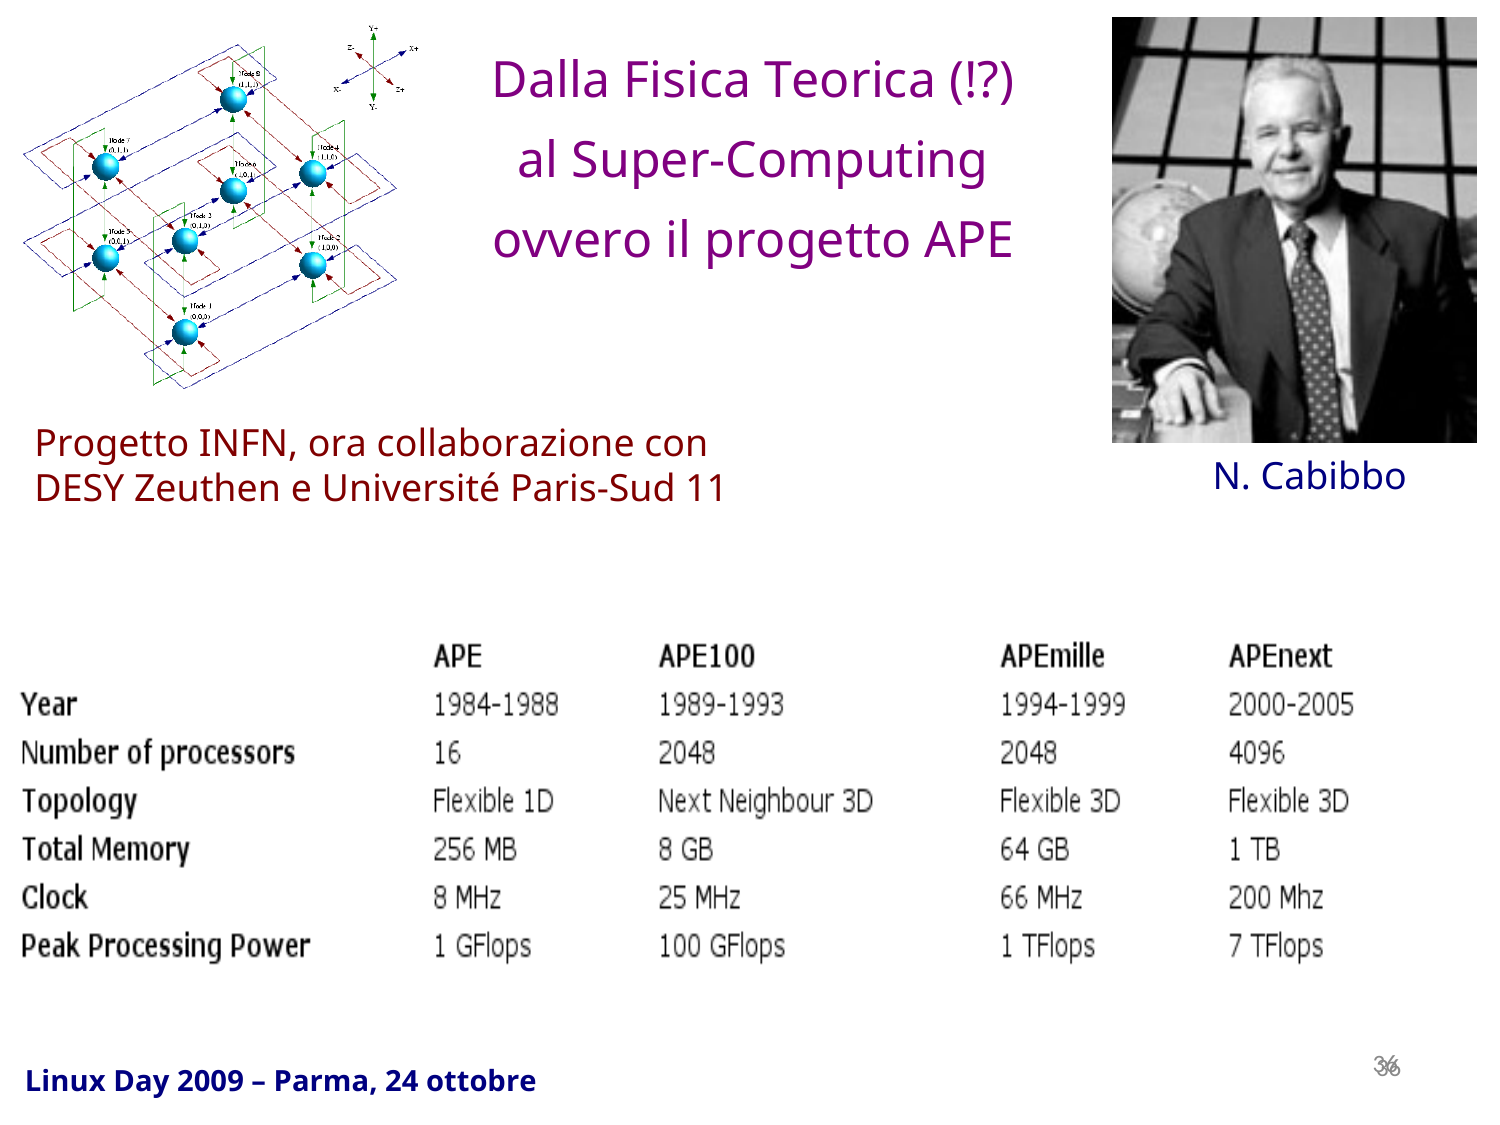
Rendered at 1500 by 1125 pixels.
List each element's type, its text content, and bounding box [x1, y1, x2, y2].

text_box N. Cabibbo [1197, 444, 1422, 506]
picture [1112, 17, 1477, 443]
text_box Dalla Fisica Teorica (!?) al Super-Computing ovvero il progetto APE [456, 11, 1051, 283]
picture [12, 11, 426, 408]
picture [15, 631, 1366, 969]
text_box <number> [1074, 1042, 1417, 1095]
text_box Progetto INFN, ora collaborazione con DESY Zeuthen e Université Paris-Sud 11 [19, 411, 744, 518]
